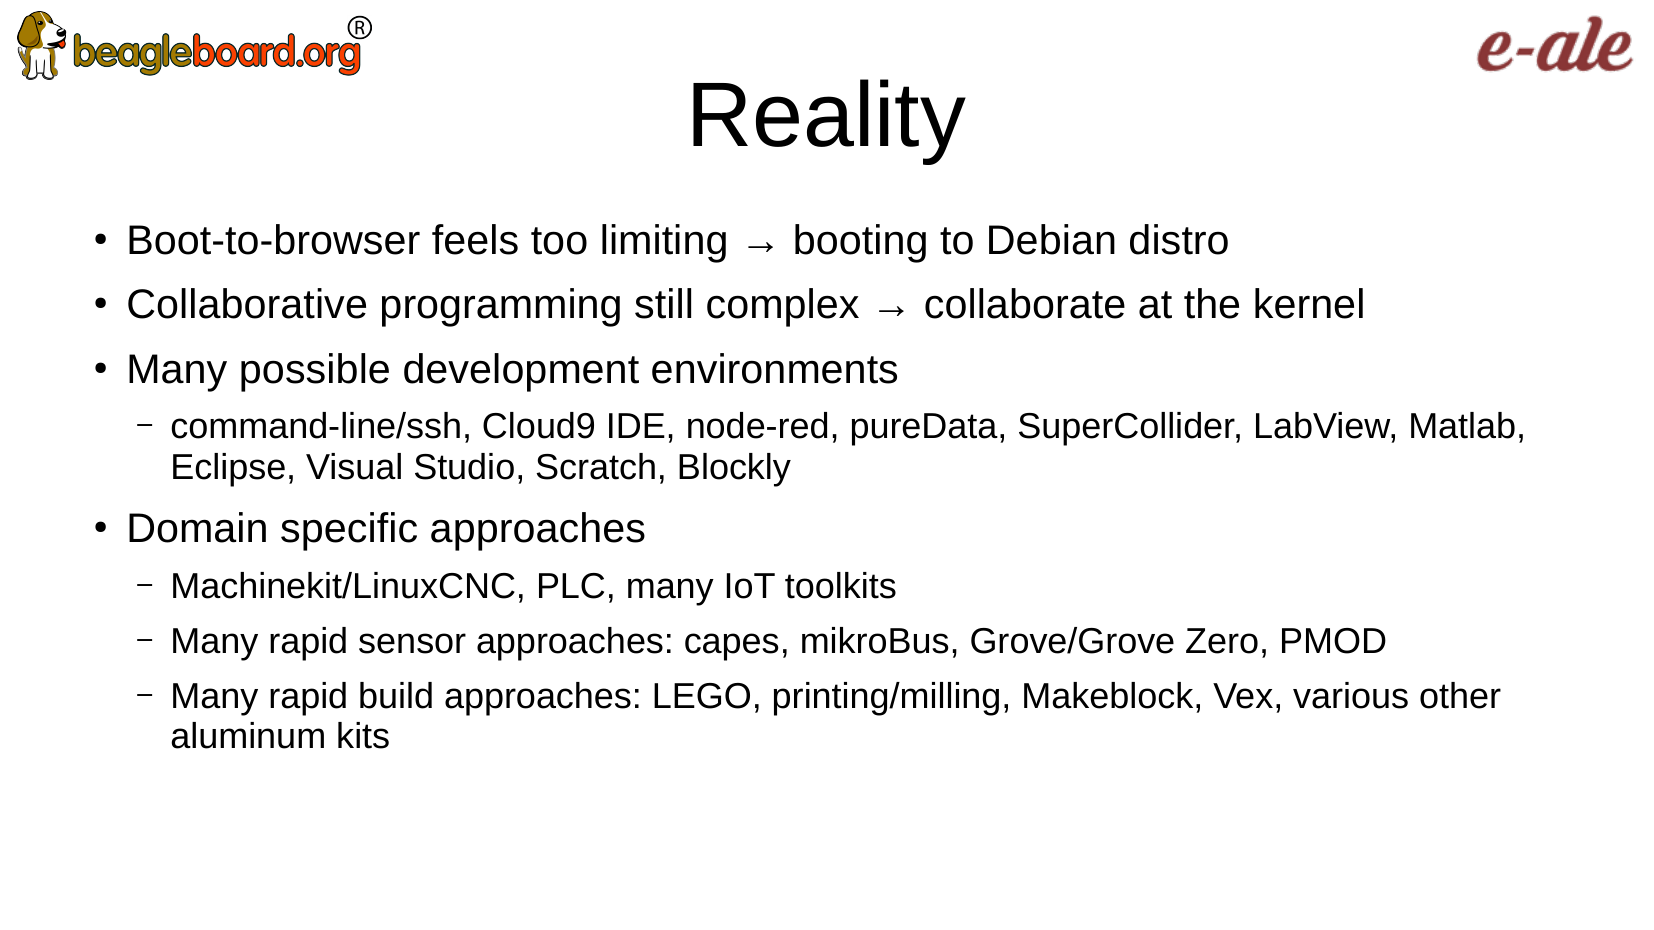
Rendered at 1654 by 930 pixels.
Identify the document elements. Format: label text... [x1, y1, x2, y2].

picture [1475, 14, 1636, 74]
title Reality [82, 37, 1571, 193]
list Boot-to-browser feels too limiting → booting to Debian distro Collaborative programming still complex → collaborate at the kernel Many possible development environments command-line/ssh, Cloud9 IDE, node-red, pureData, SuperCollider, LabView, Matlab, Eclipse, Visual Studio, Scratch, Blockly Domain specific approaches Machinekit/LinuxCNC, PLC, many IoT toolkits Many rapid sensor approaches: capes, mikroBus, Grove/Grove Zero, PMOD Many rapid build approaches: LEGO, printing/milling, Makeblock, Vex, various other aluminum kits [82, 217, 1571, 757]
picture [17, 11, 372, 80]
